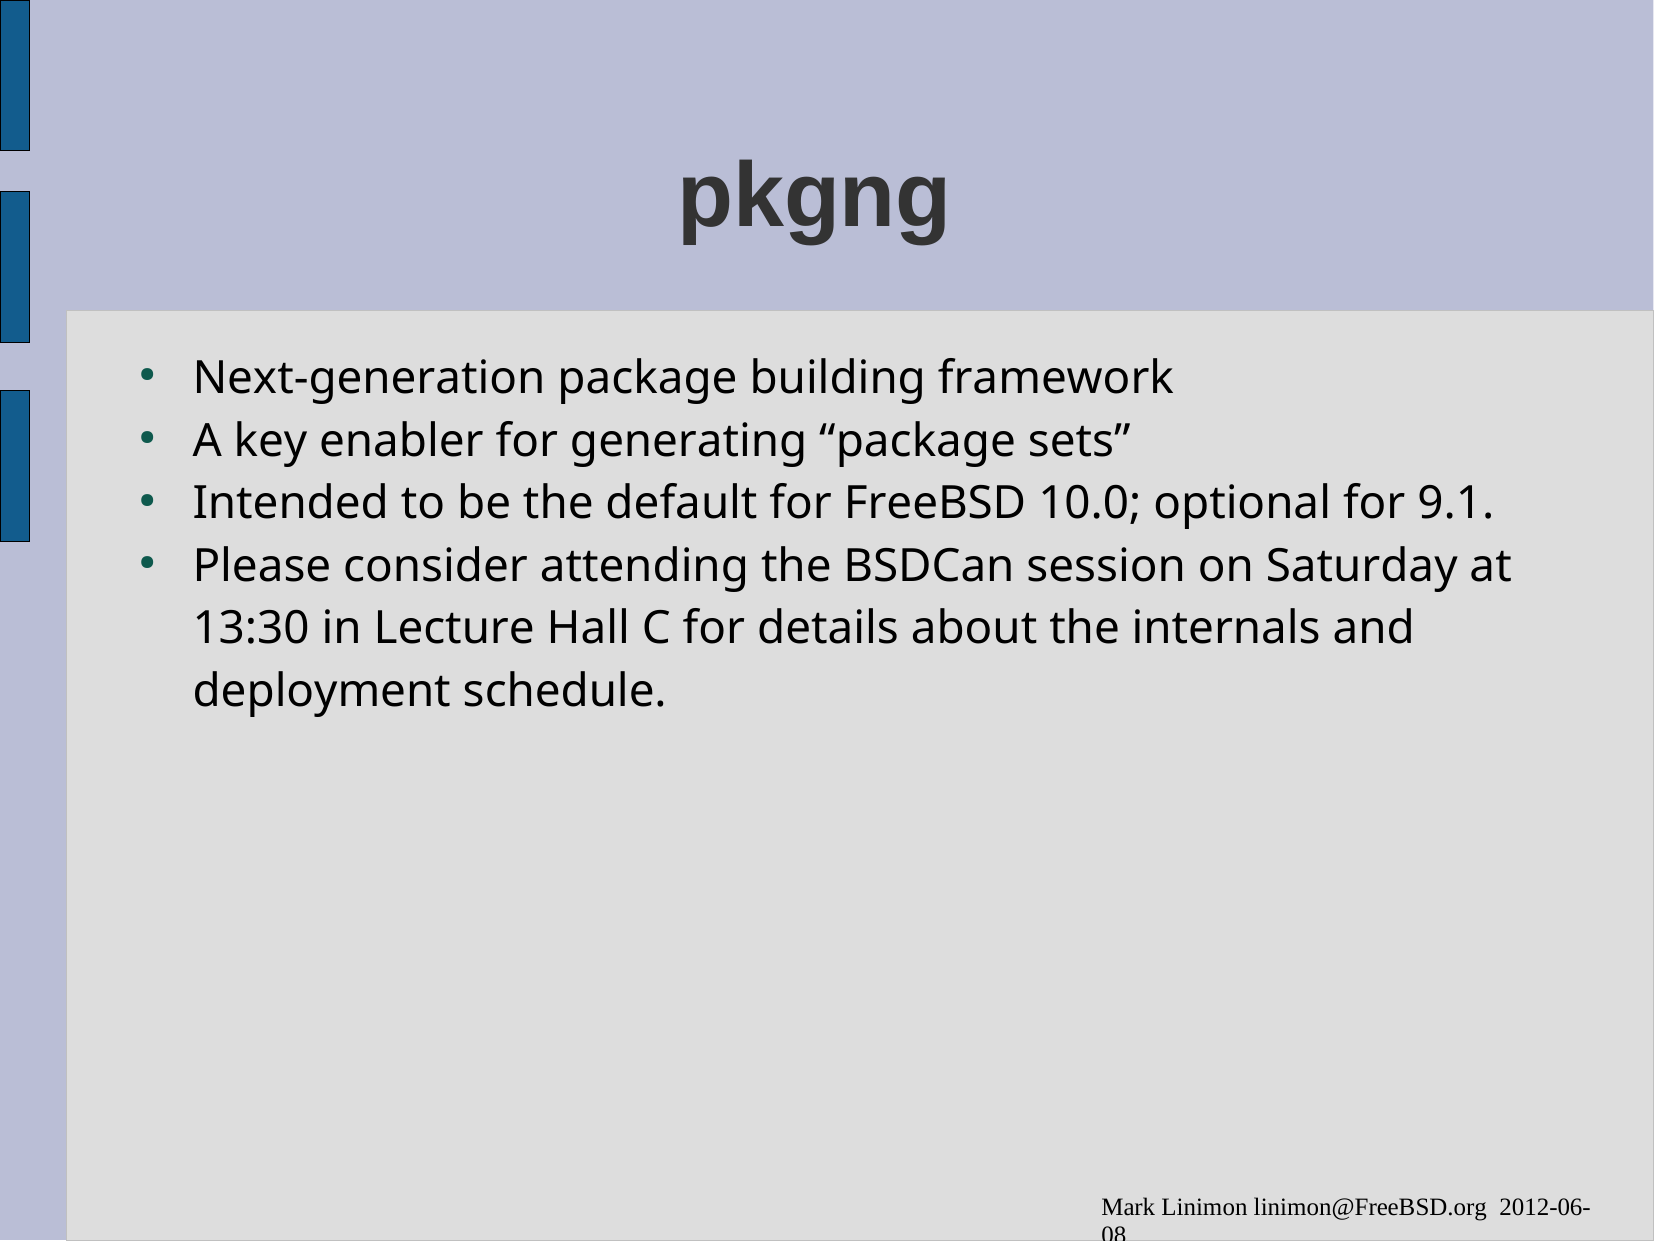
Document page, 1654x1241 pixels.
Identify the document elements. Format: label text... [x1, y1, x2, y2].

text_box Mark Linimon linimon@FreeBSD.org 2012-06-08 [1101, 1193, 1616, 1222]
list Next-generation package building framework A key enabler for generating “package sets” Intended to be the default for FreeBSD 10.0; optional for 9.1. Please consider attending the BSDCan session on Saturday at 13:30 in Lecture Hall C for details about the internals and deployment schedule. [121, 344, 1534, 1164]
title pkgng [121, 91, 1534, 299]
